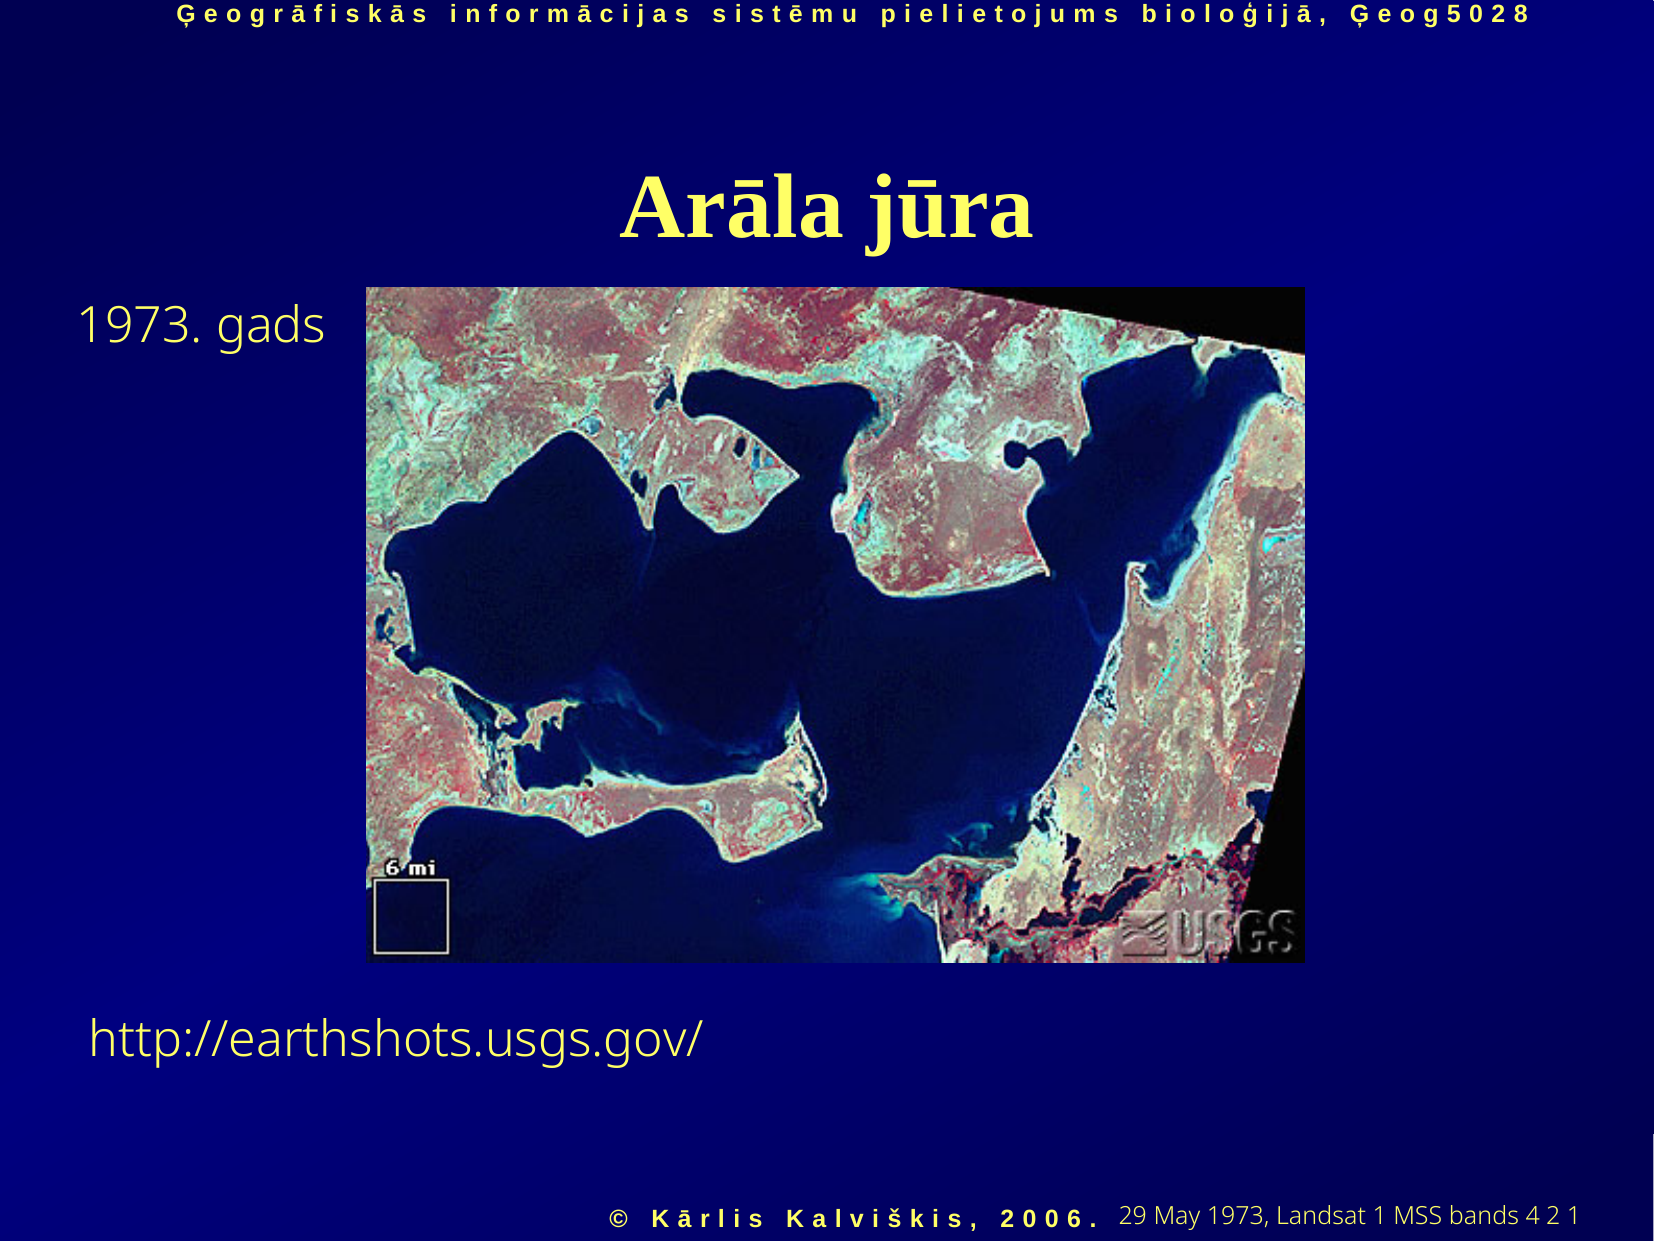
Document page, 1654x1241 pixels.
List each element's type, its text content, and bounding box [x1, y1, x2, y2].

text_box http://earthshots.usgs.gov/ [35, 1002, 784, 1060]
title Arāla jūra [121, 102, 1534, 311]
text_box 29 May 1973, Landsat 1 MSS bands 4 2 1 [1065, 1197, 1635, 1228]
picture [366, 287, 1305, 963]
text_box 1973. gads [23, 288, 346, 347]
